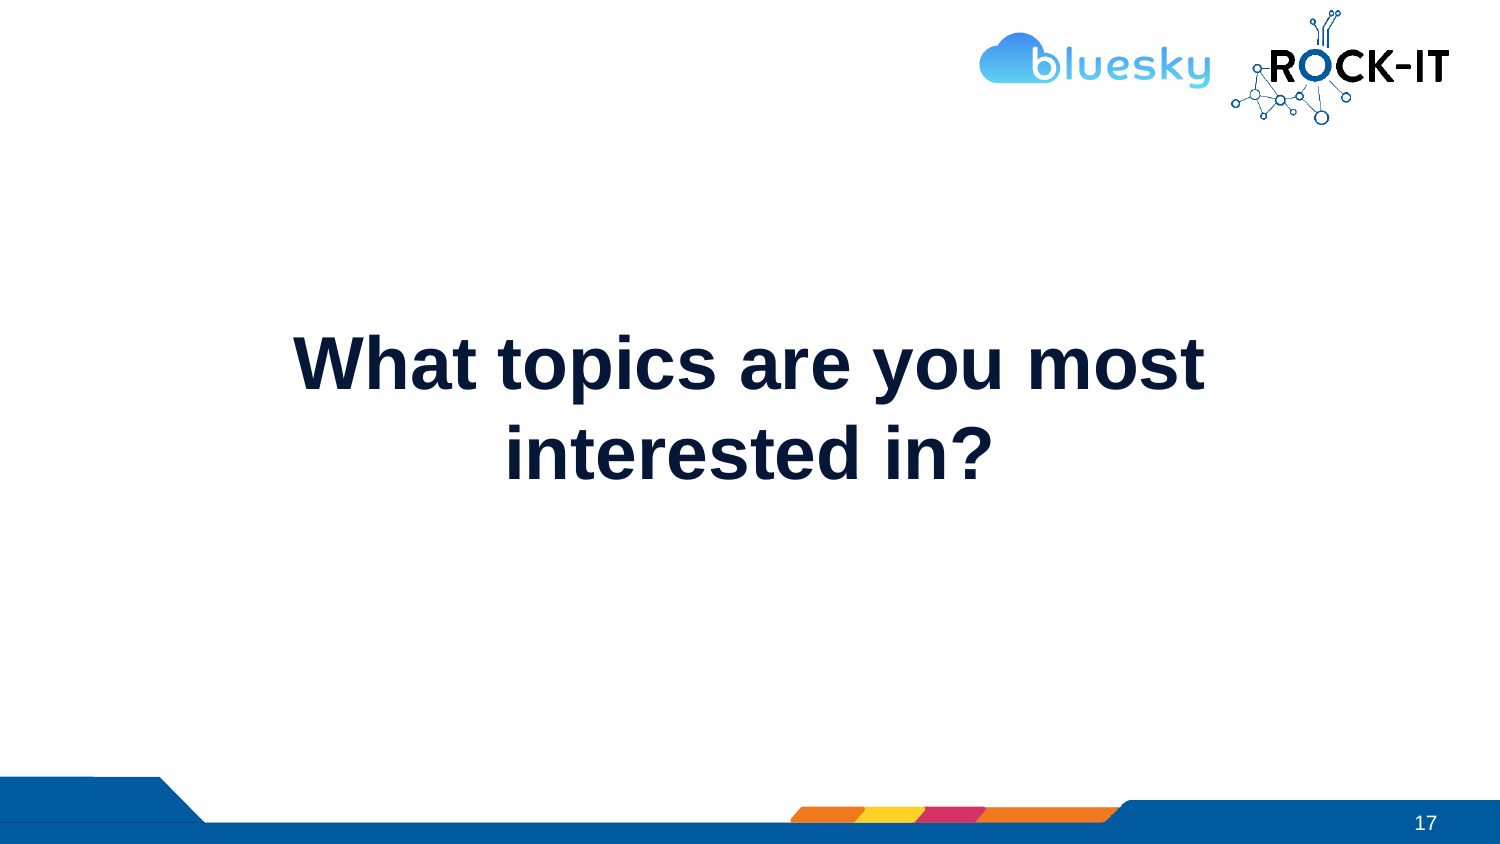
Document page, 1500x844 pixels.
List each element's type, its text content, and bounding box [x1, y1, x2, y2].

picture [966, 20, 1223, 101]
picture [1231, 10, 1449, 125]
text_box What topics are you most interested in? [168, 307, 1332, 553]
picture [0, 800, 1500, 844]
